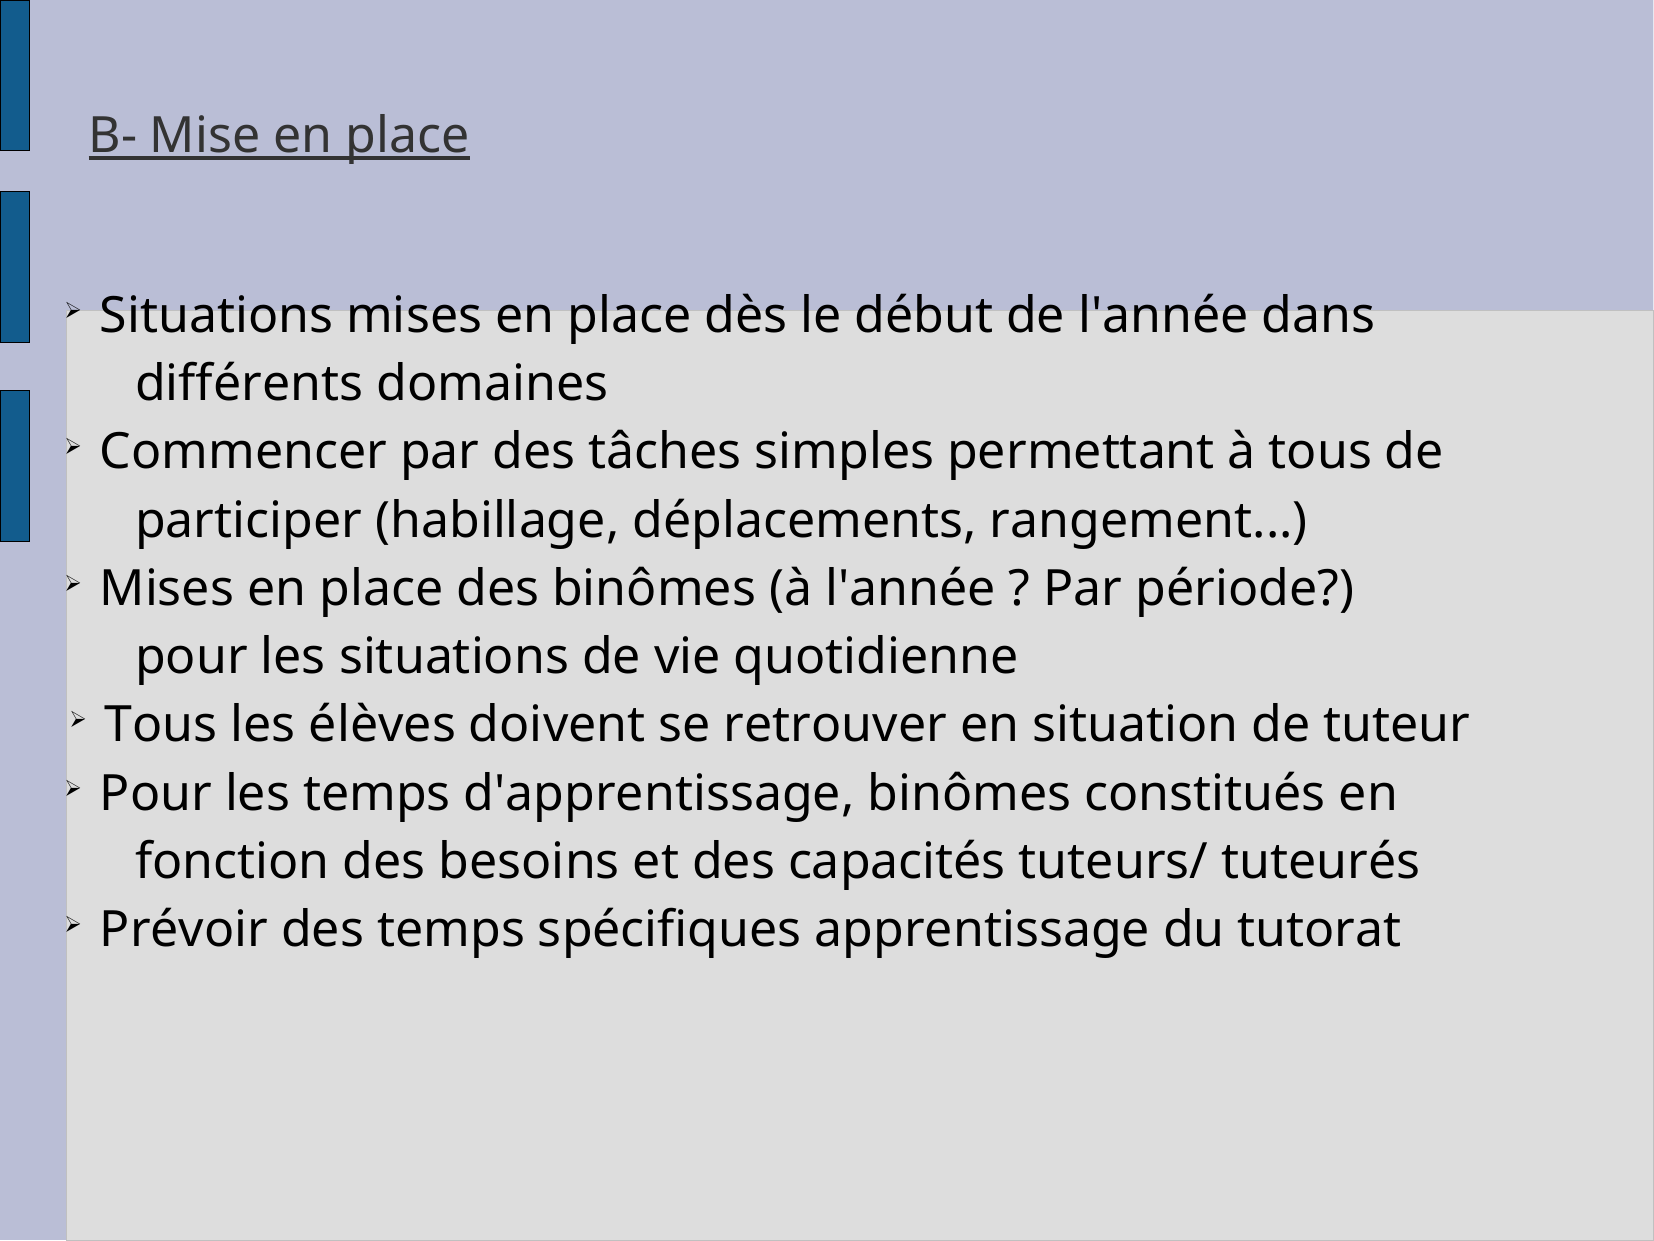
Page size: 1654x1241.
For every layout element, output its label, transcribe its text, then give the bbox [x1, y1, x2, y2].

title B- Mise en place [88, 29, 1501, 237]
subtitle Situations mises en place dès le début de l'année dans différents domaines Commencer par des tâches simples permettant à tous de participer (habillage, déplacements, rangement...) Mises en place des binômes (à l'année ? Par période?) pour les situations de vie quotidienne Tous les élèves doivent se retrouver en situation de tuteur Pour les temps d'apprentissage, binômes constitués en fonction des besoins et des capacités tuteurs/ tuteurés Prévoir des temps spécifiques apprentissage du tutorat [64, 206, 1477, 1034]
